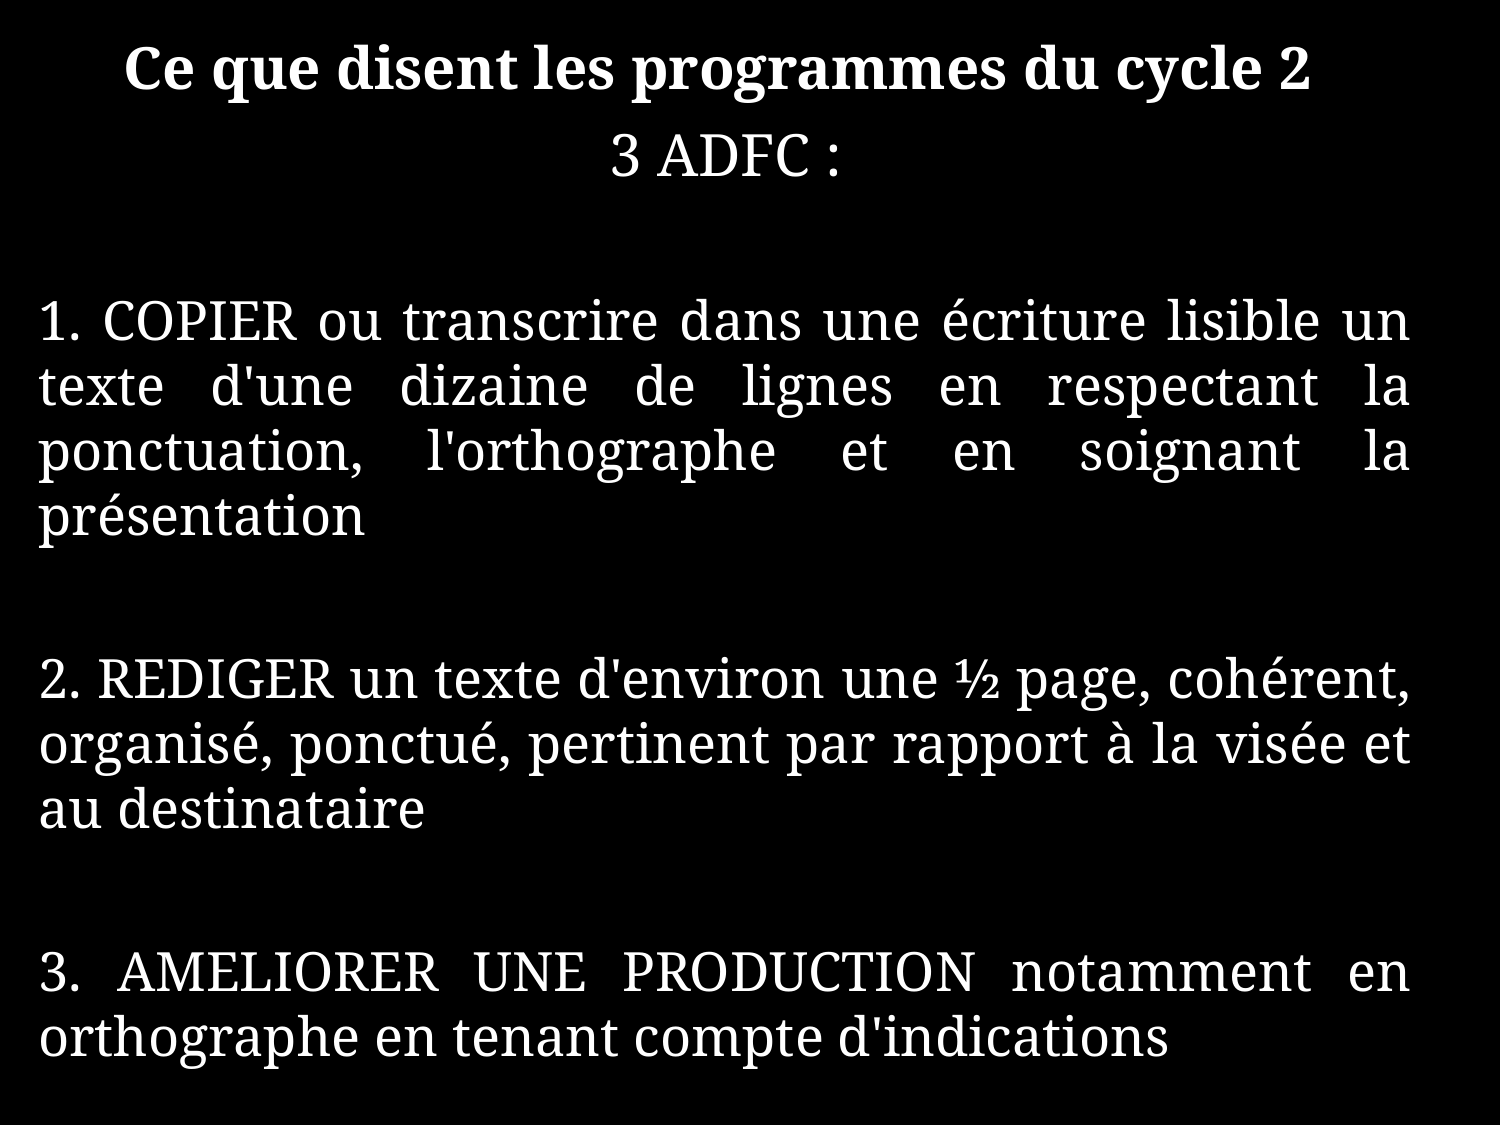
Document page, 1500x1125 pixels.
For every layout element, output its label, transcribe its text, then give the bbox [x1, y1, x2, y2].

subtitle Ce que disent les programmes du cycle 2 3 ADFC : 1. COPIER ou transcrire dans une écriture lisible un texte d'une dizaine de lignes en respectant la ponctuation, l'orthographe et en soignant la présentation 2. REDIGER un texte d'environ une ½ page, cohérent, organisé, ponctué, pertinent par rapport à la visée et au destinataire 3. AMELIORER UNE PRODUCTION notamment en orthographe en tenant compte d'indications [23, 23, 1477, 1087]
